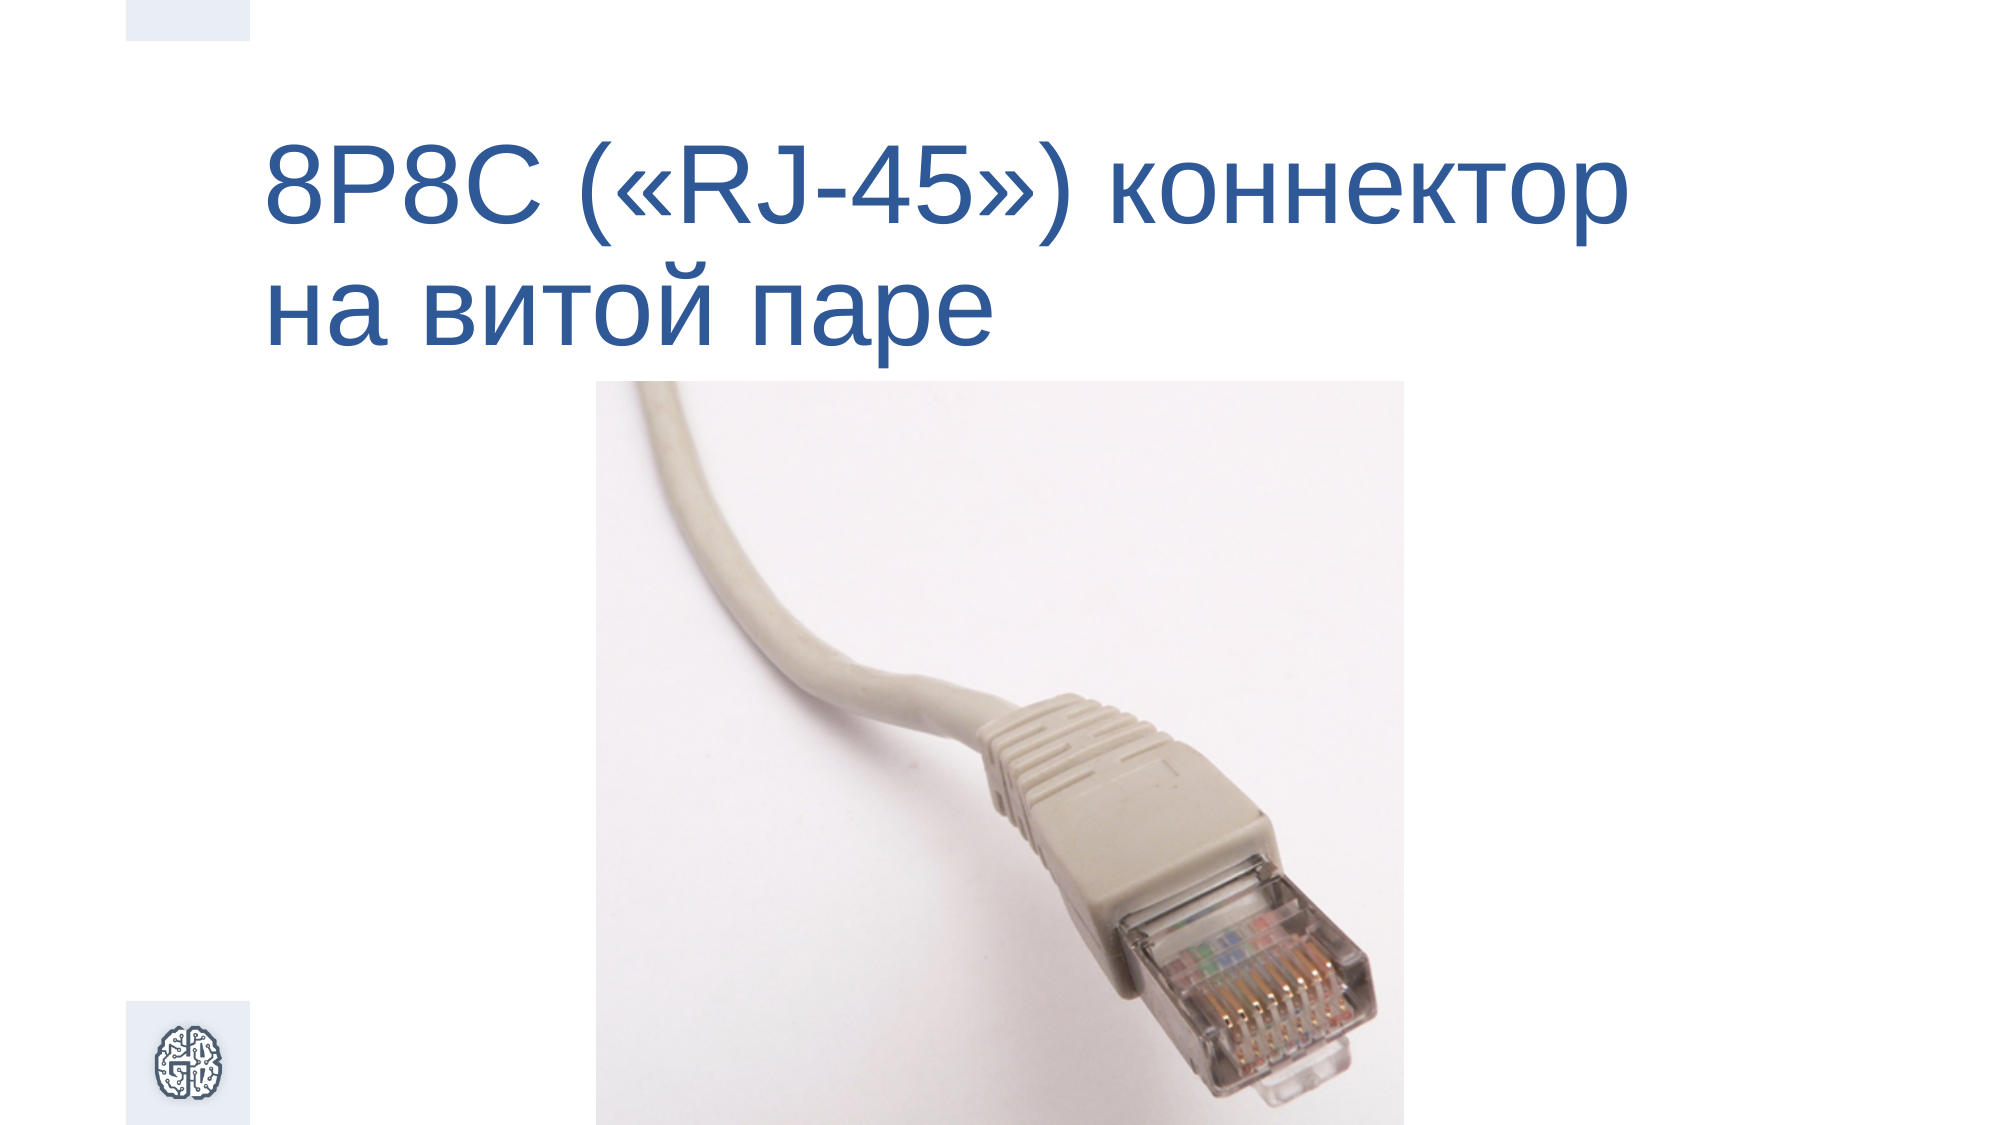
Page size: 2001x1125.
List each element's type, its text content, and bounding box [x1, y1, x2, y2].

picture [144, 1016, 232, 1110]
title 8P8C («RJ-45») коннектор на витой паре [248, 124, 1752, 372]
picture [596, 381, 1404, 1125]
